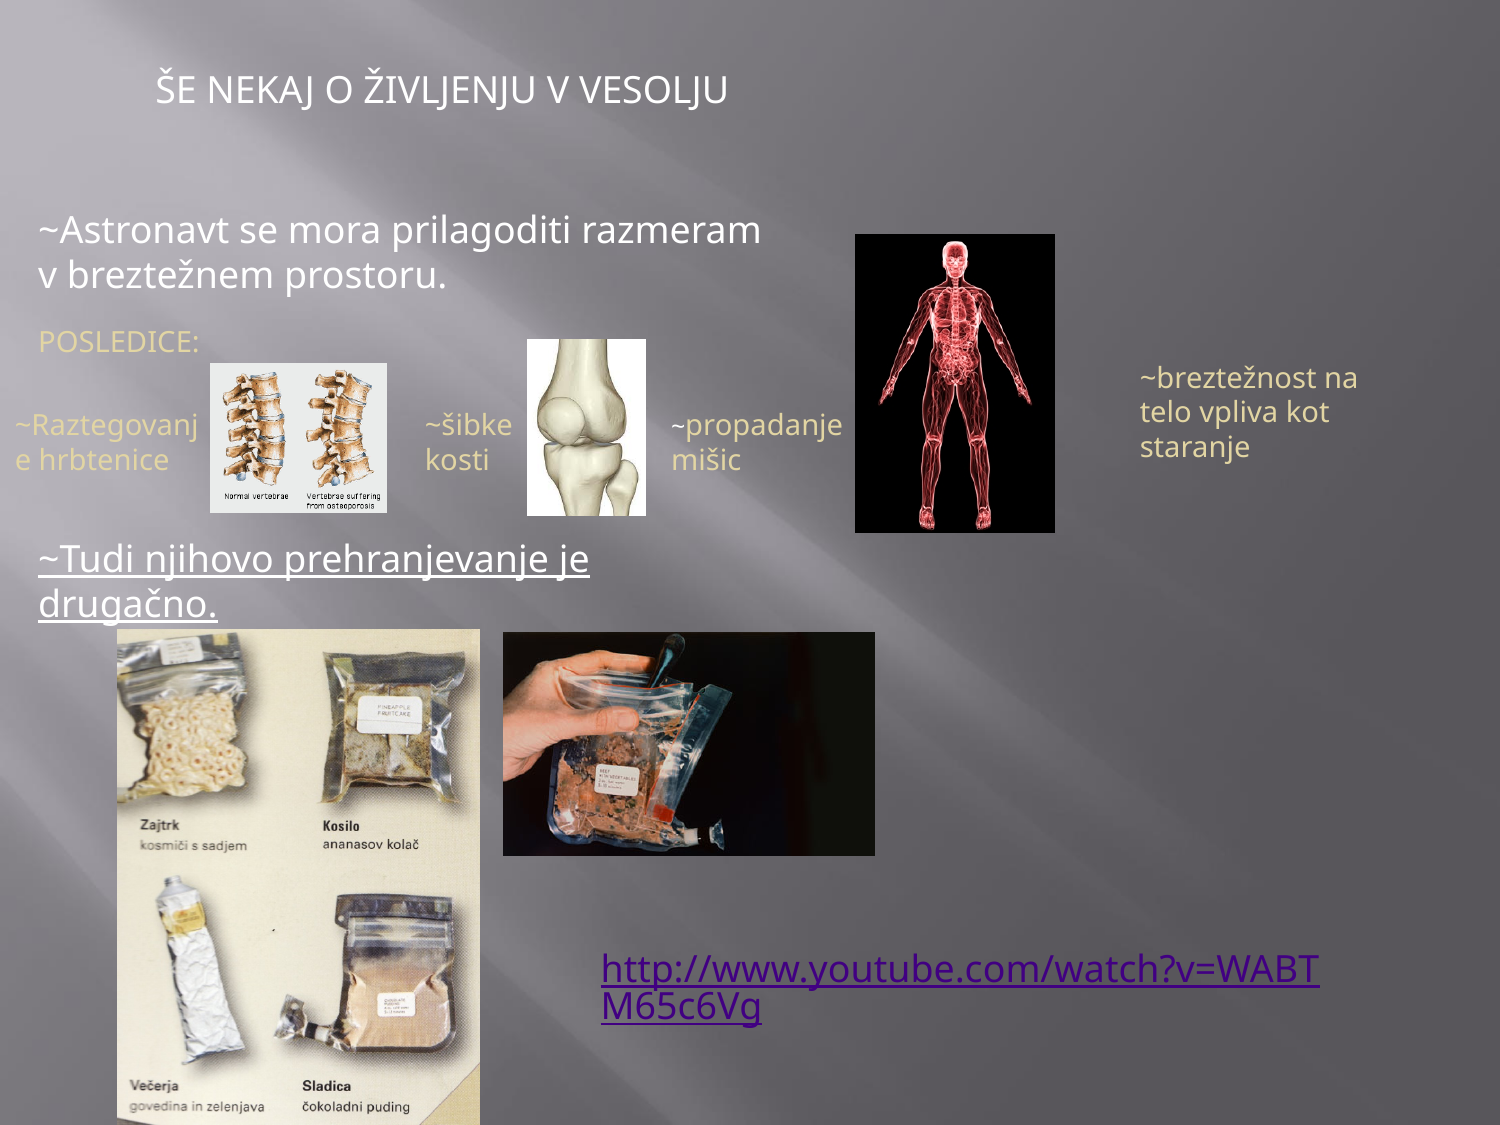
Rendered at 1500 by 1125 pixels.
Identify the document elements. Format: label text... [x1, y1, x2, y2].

text_box POSLEDICE: [23, 316, 246, 367]
text_box ~propadanje mišic [656, 398, 855, 484]
text_box ~Astronavt se mora prilagoditi razmeram v breztežnem prostoru. [23, 199, 797, 304]
text_box http://www.youtube.com/watch?v=WABTM65c6Vg [585, 937, 1336, 1049]
text_box ŠE NEKAJ O ŽIVLJENJU V VESOLJU [140, 58, 797, 119]
text_box ~Raztegovanje hrbtenice [0, 398, 223, 484]
picture [0, 0, 1500, 1125]
text_box ~šibke kosti [410, 398, 527, 484]
text_box ~breztežnost na telo vpliva kot staranje [1125, 351, 1418, 472]
text_box ~Tudi njihovo prehranjevanje je drugačno. [23, 527, 739, 633]
